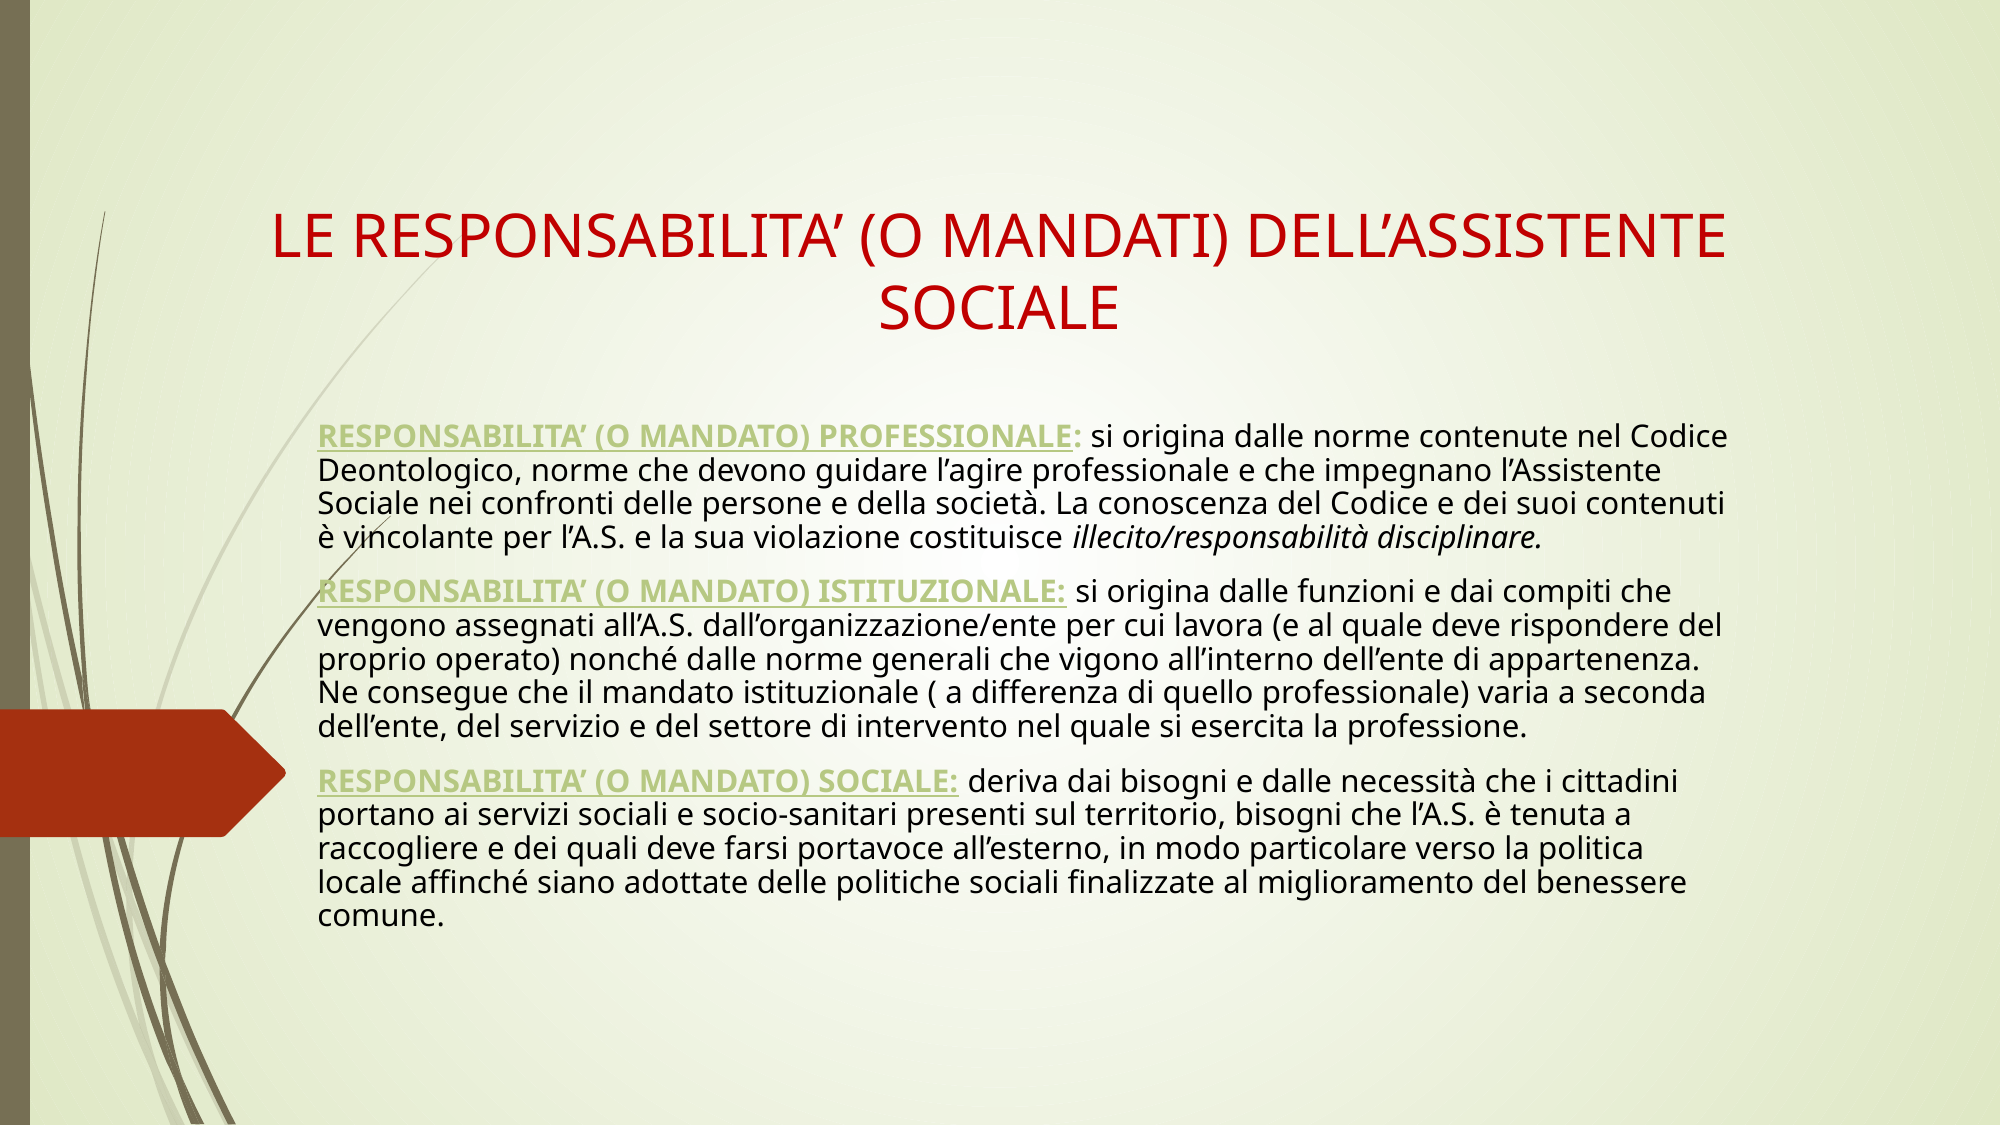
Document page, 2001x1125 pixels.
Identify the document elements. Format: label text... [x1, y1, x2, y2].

title LE RESPONSABILITA’ (O MANDATI) DELL’ASSISTENTE SOCIALE [249, 184, 1750, 350]
subtitle RESPONSABILITA’ (O MANDATO) PROFESSIONALE: si origina dalle norme contenute nel Codice Deontologico, norme che devono guidare l’agire professionale e che impegnano l’Assistente Sociale nei confronti delle persone e della società. La conoscenza del Codice e dei suoi contenuti è vincolante per l’A.S. e la sua violazione costituisce illecito/responsabilità disciplinare. RESPONSABILITA’ (O MANDATO) ISTITUZIONALE: si origina dalle funzioni e dai compiti che vengono assegnati all’A.S. dall’organizzazione/ente per cui lavora (e al quale deve rispondere del proprio operato) nonché dalle norme generali che vigono all’interno dell’ente di appartenenza. Ne consegue che il mandato istituzionale ( a differenza di quello professionale) varia a seconda dell’ente, del servizio e del settore di intervento nel quale si esercita la professione. RESPONSABILITA’ (O MANDATO) SOCIALE: deriva dai bisogni e dalle necessità che i cittadini portano ai servizi sociali e socio-sanitari presenti sul territorio, bisogni che l’A.S. è tenuta a raccogliere e dei quali deve farsi portavoce all’esterno, in modo particolare verso la politica locale affinché siano adottate delle politiche sociali finalizzate al miglioramento del benessere comune. [302, 349, 1750, 1059]
